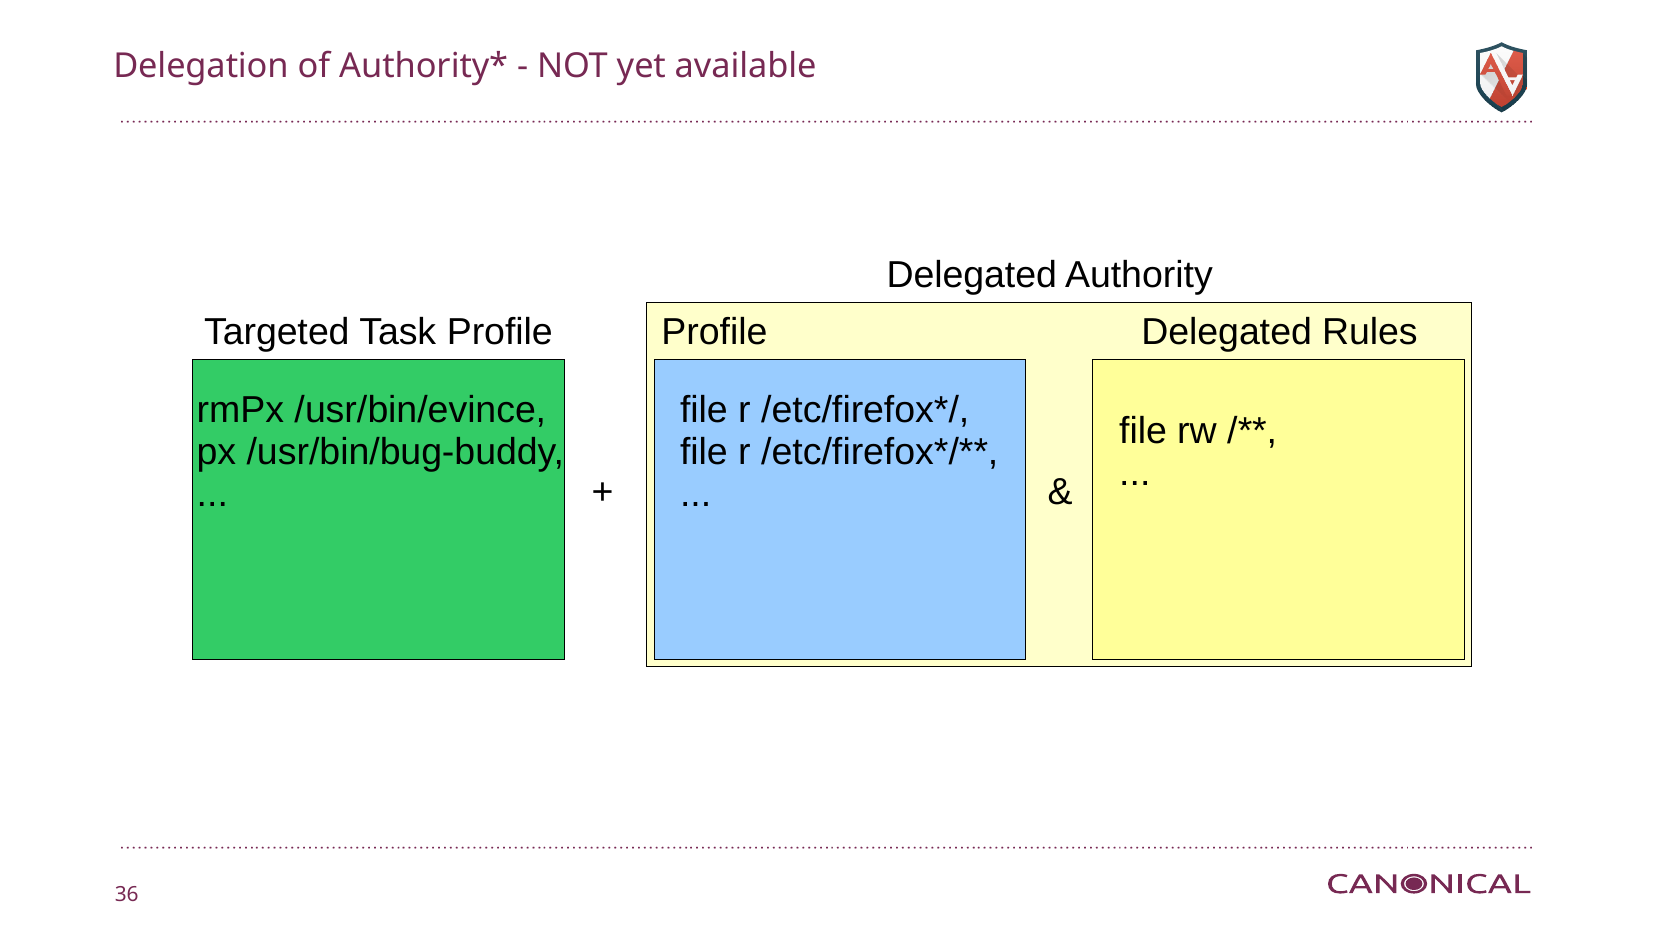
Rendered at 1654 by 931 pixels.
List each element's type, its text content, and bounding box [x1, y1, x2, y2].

text_box file rw /**, ... [1104, 402, 1293, 502]
text_box Delegated Authority [871, 246, 1258, 304]
text_box Profile [646, 302, 783, 360]
title Delegation of Authority* - NOT yet available [113, 48, 1382, 81]
text_box + [580, 463, 629, 521]
text_box rmPx /usr/bin/evince, px /usr/bin/bug-buddy, ... [181, 381, 580, 523]
text_box file r /etc/firefox*/, file r /etc/firefox*/**, ... [665, 381, 1014, 523]
text_box Delegated Rules [1126, 302, 1433, 360]
text_box [192, 360, 565, 381]
picture [111, 33, 1546, 124]
text_box & [1032, 463, 1088, 521]
text_box [192, 523, 565, 660]
text_box Targeted Task Profile [189, 302, 568, 360]
text_box [646, 302, 1472, 667]
picture [111, 845, 1533, 851]
